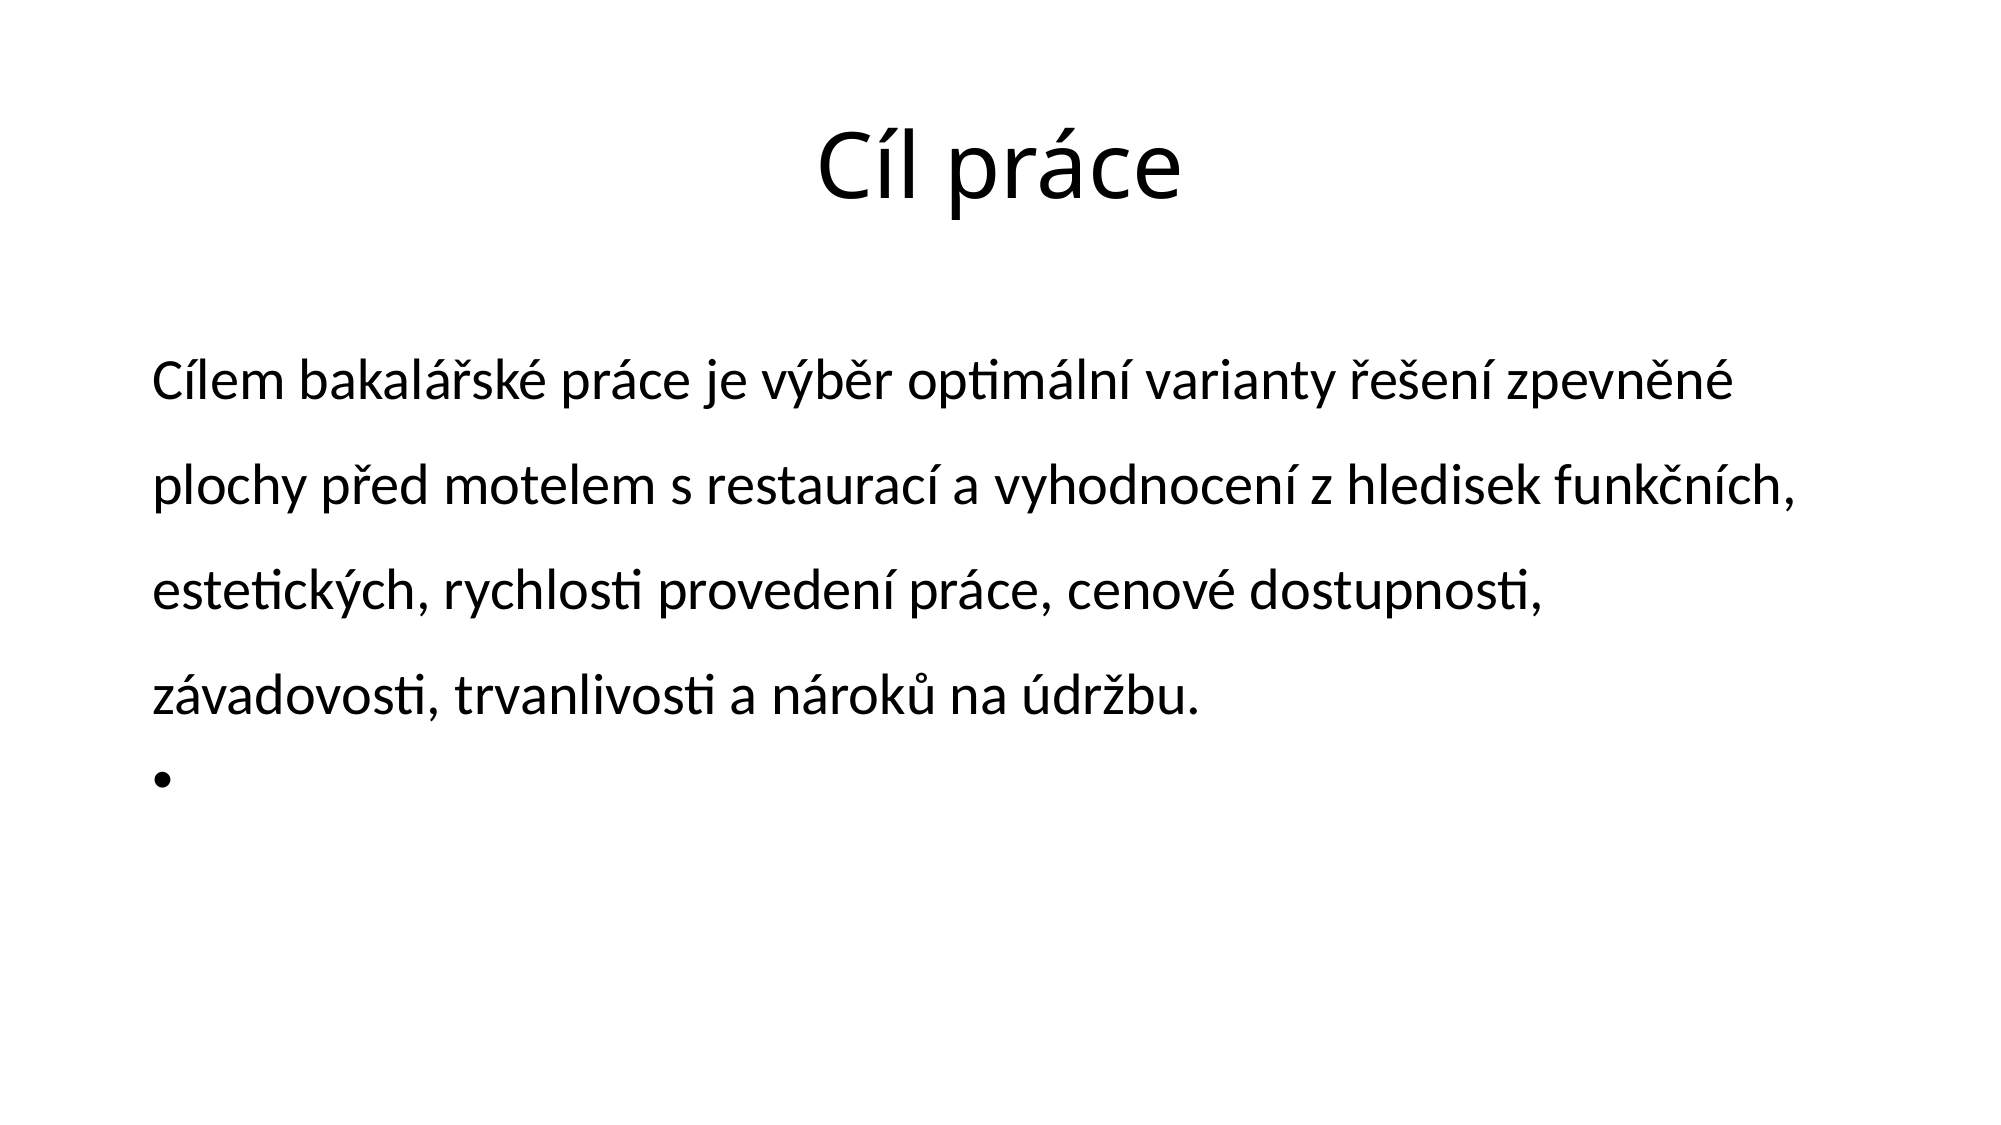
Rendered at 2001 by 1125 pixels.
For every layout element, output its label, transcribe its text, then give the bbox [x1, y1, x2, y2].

title Cíl práce [137, 59, 1863, 278]
list Cílem bakalářské práce je výběr optimální varianty řešení zpevněné plochy před motelem s restaurací a vyhodnocení z hledisek funkčních, estetických, rychlosti provedení práce, cenové dostupnosti, závadovosti, trvanlivosti a nároků na údržbu. [137, 299, 1863, 1014]
